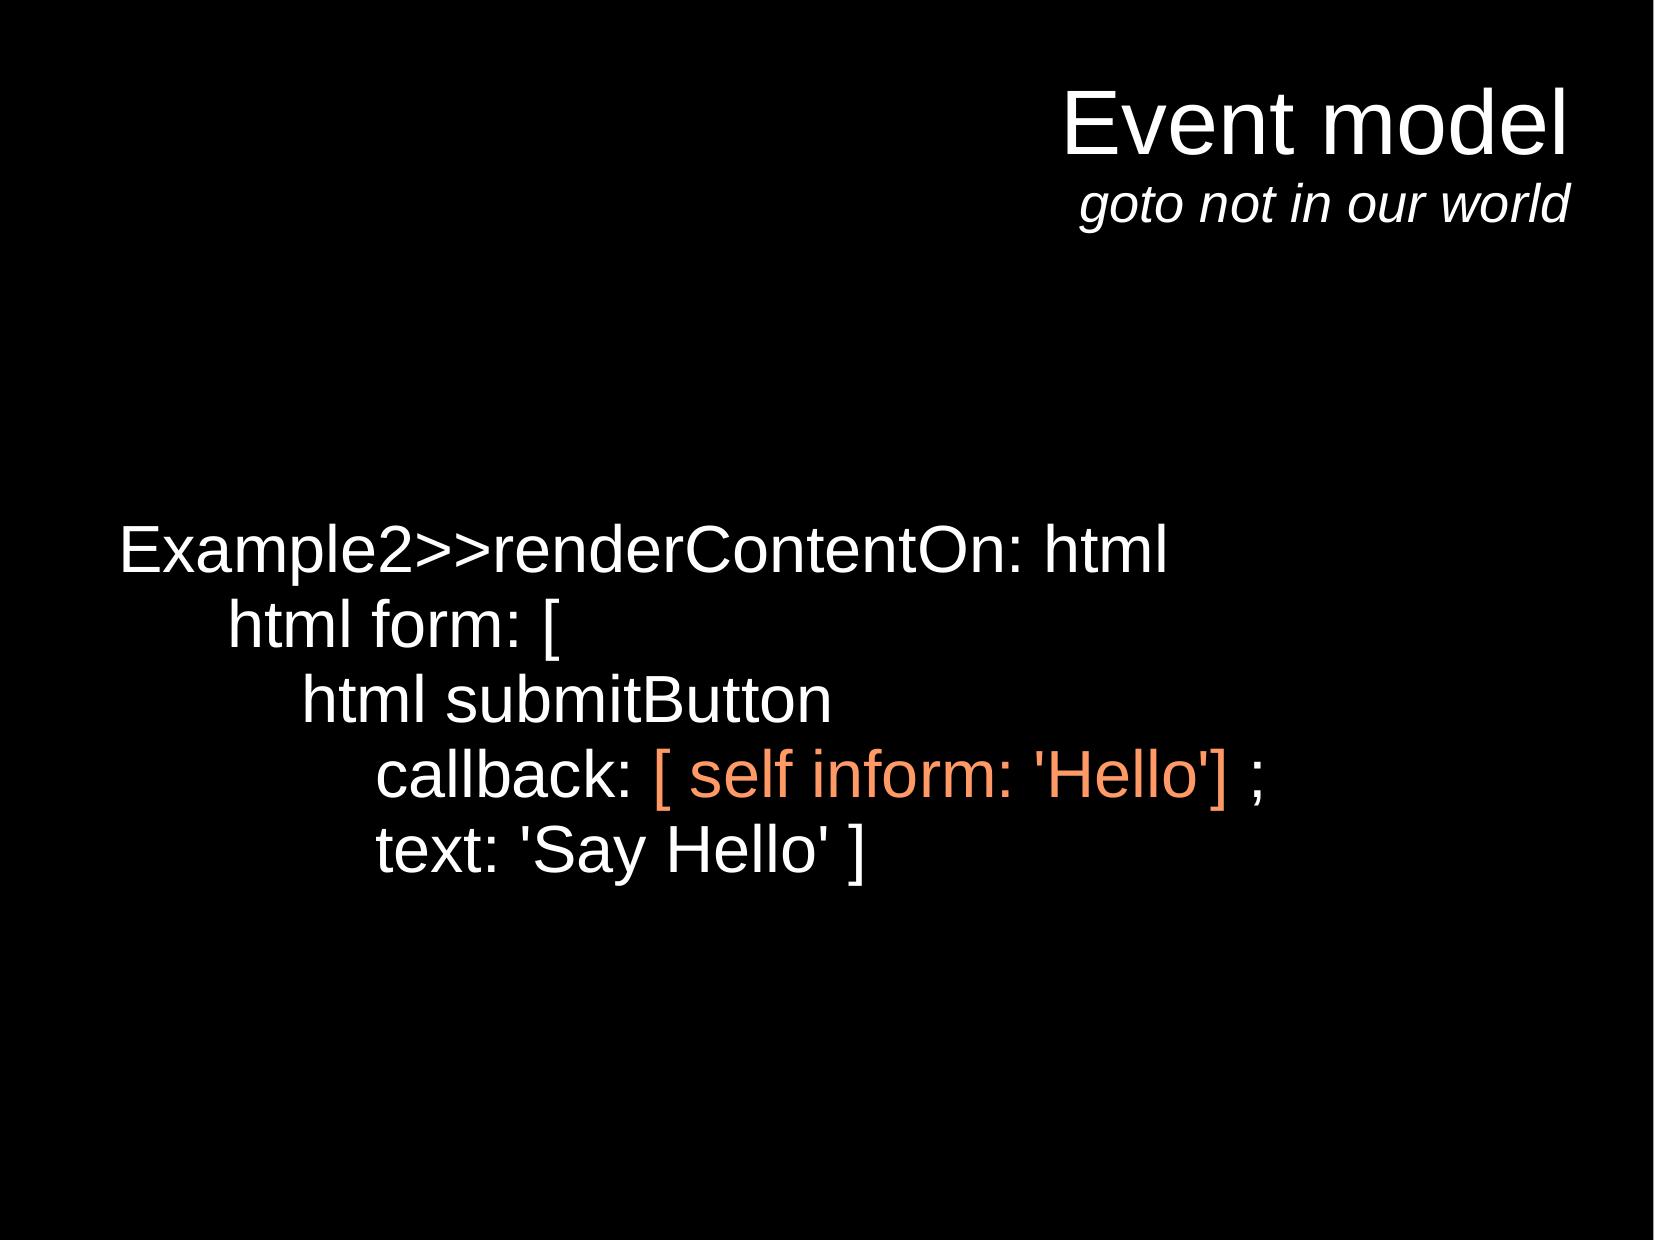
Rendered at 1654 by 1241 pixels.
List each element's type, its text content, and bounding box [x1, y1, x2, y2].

title Event model goto not in our world [82, 49, 1571, 257]
subtitle Example2>>renderContentOn: html html form: [ html submitButton callback: [ self inform: 'Hello'] ; text: 'Say Hello' ] [82, 297, 1571, 1102]
